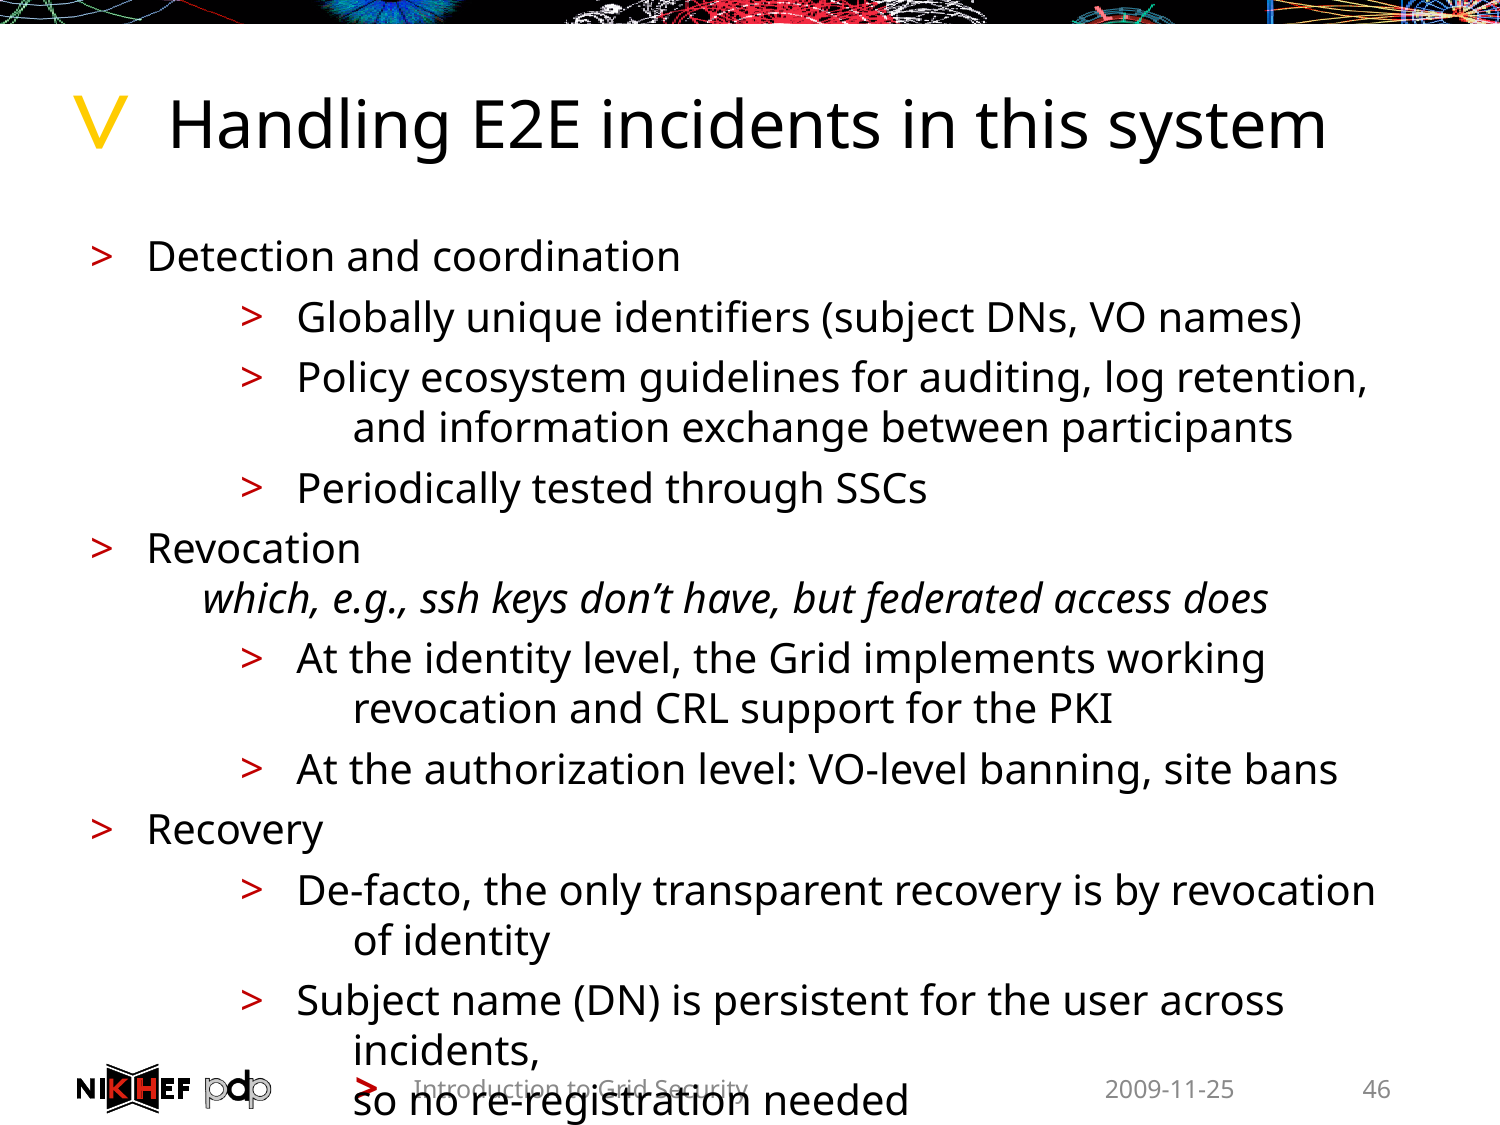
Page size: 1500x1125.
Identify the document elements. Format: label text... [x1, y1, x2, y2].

title Handling E2E incidents in this system [152, 56, 1426, 188]
text_box Detection and coordination Globally unique identifiers (subject DNs, VO names) Policy ecosystem guidelines for auditing, log retention, and information exchange between participants Periodically tested through SSCs Revocation which, e.g., ssh keys don’t have, but federated access does At the identity level, the Grid implements working revocation and CRL support for the PKI At the authorization level: VO-level banning, site bans Recovery De-facto, the only transparent recovery is by revocation of identity Subject name (DN) is persistent for the user across incidents, so no re-registration needed [75, 222, 1426, 1005]
text_box Introduction to Grid Security [398, 1066, 938, 1103]
text_box 2009-11-25 [1089, 1066, 1266, 1103]
text_box 47 [1347, 1066, 1426, 1102]
